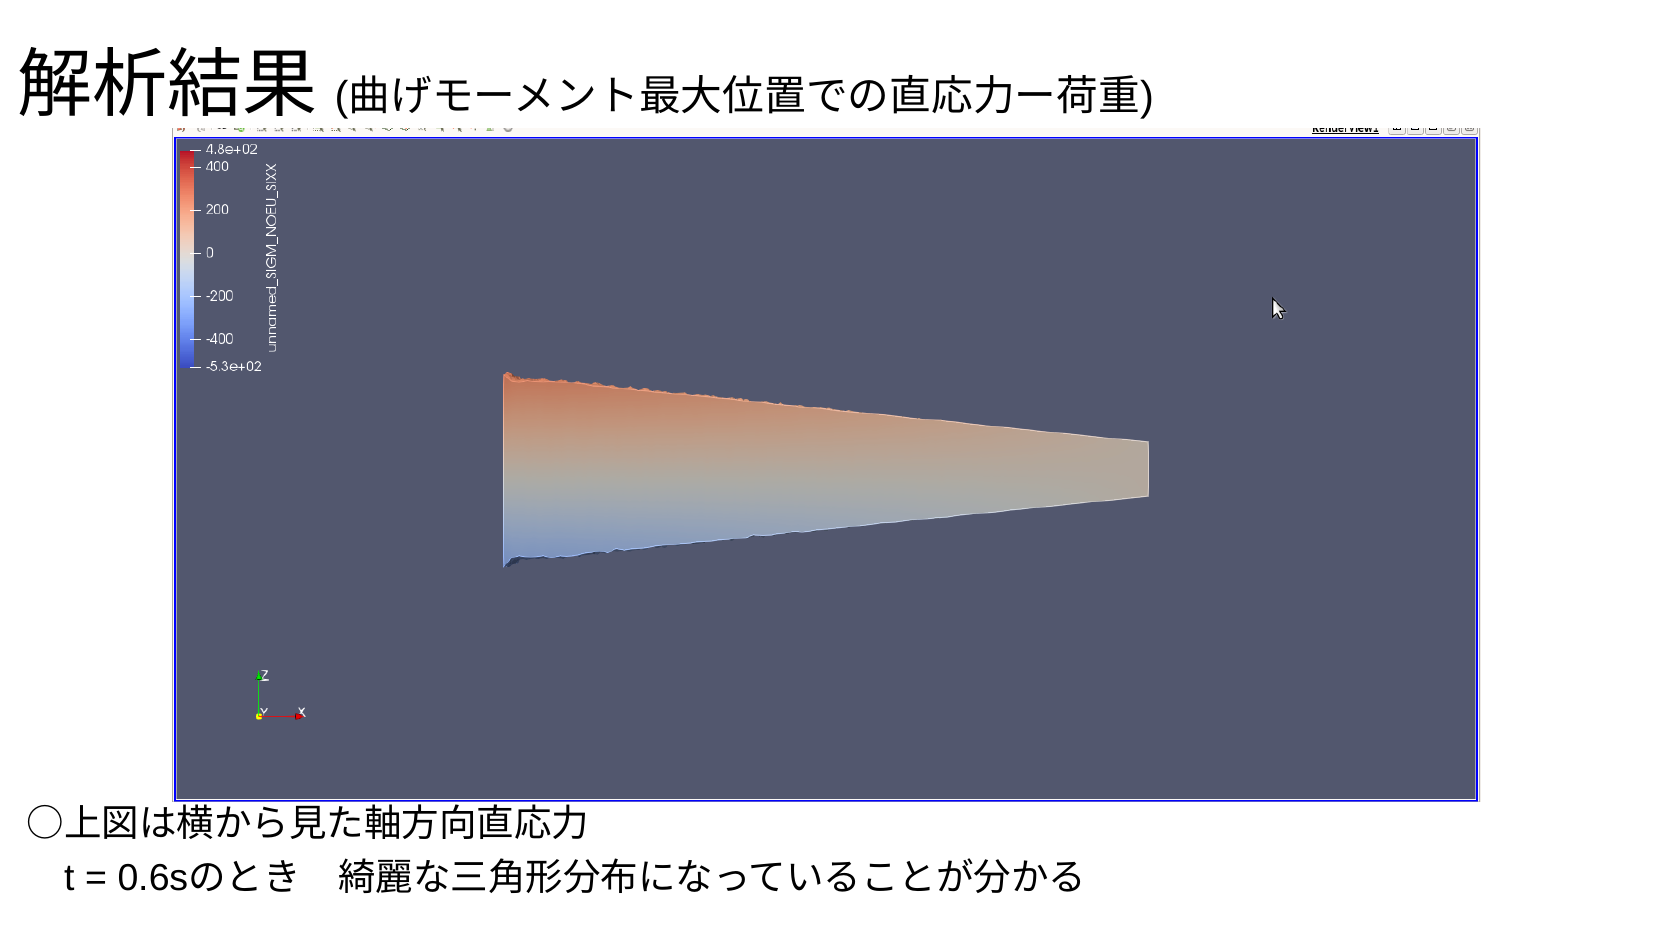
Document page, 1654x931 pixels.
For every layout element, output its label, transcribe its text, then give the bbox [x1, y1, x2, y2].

text_box ○上図は横から見た軸方向直応力 t = 0.6sのとき 綺麗な三角形分布になっていることが分かる [11, 785, 1654, 909]
picture [172, 128, 1482, 802]
title 解析結果 (曲げモーメント最大位置での直応力ー荷重) [17, 0, 1560, 187]
